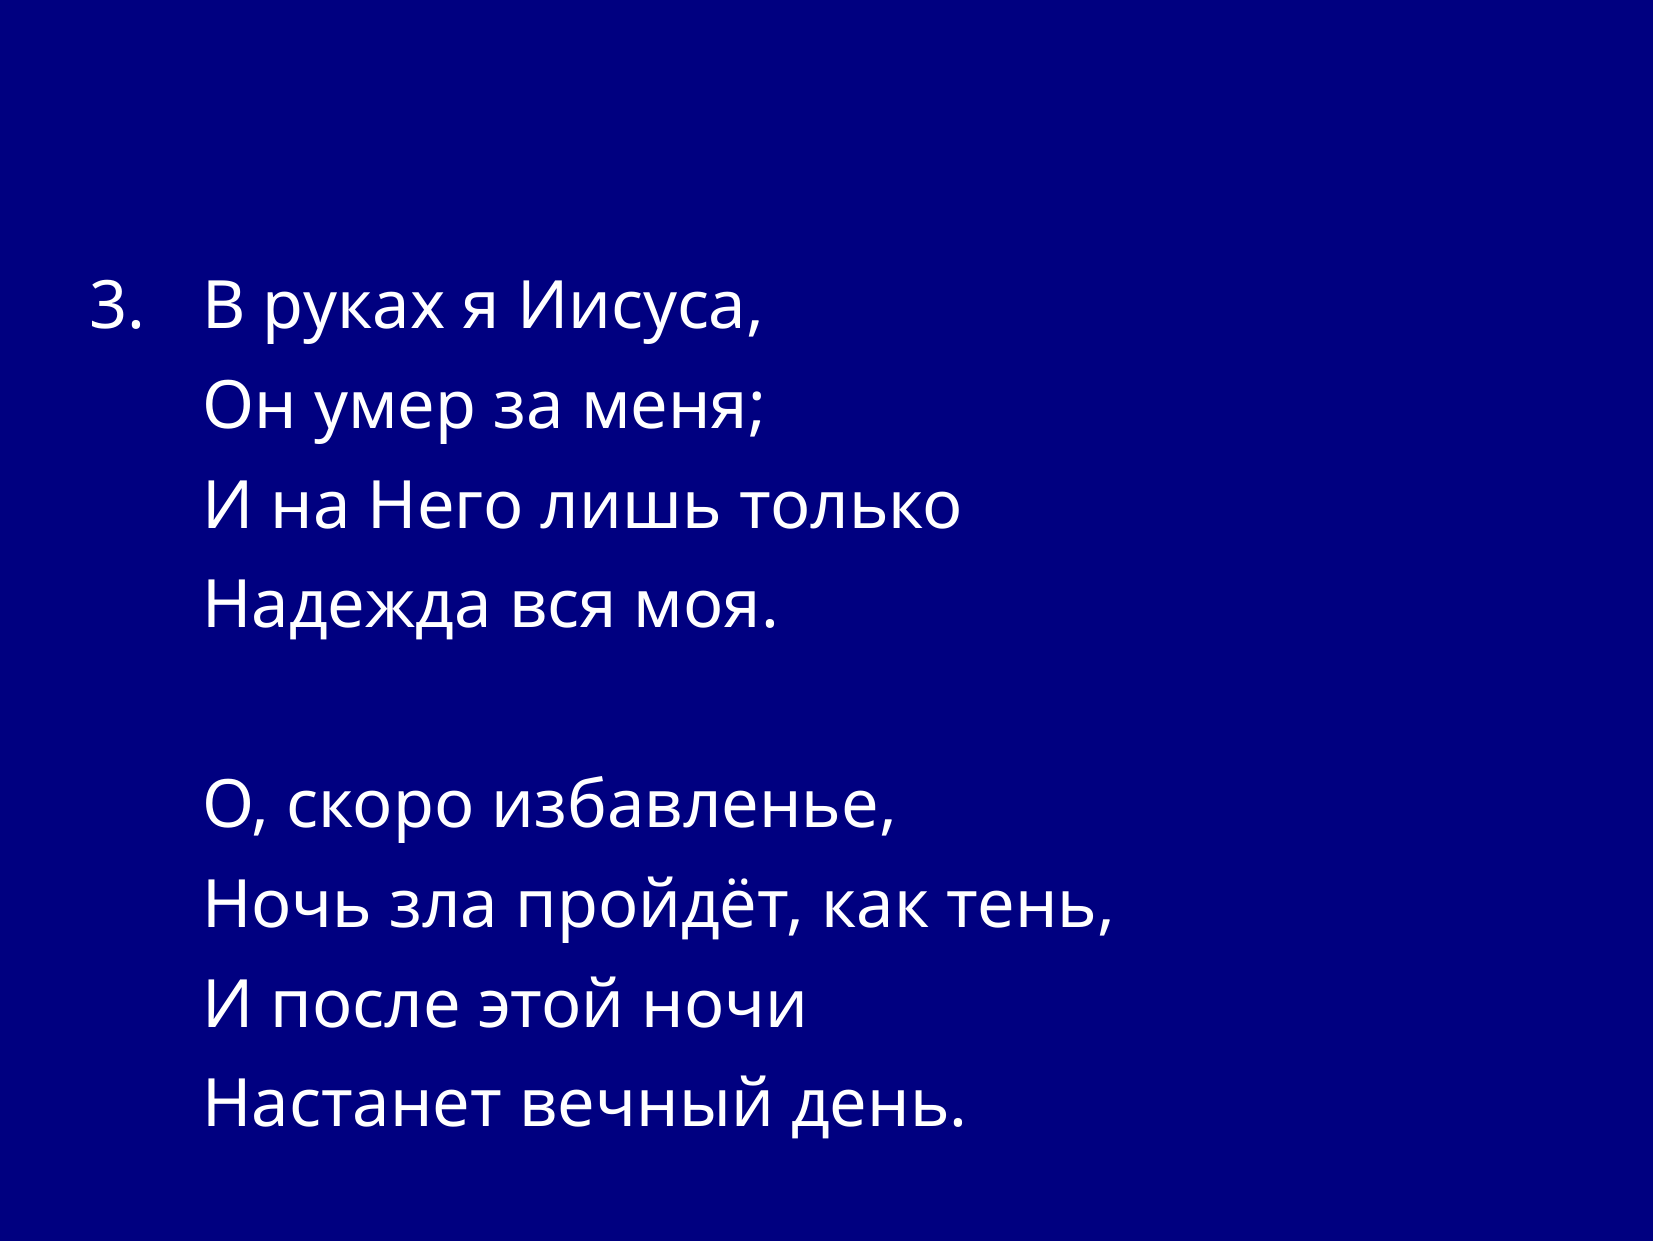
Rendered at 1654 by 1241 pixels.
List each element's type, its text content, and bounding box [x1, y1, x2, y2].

text_box 3. В руках я Иисуса, Он умер за меня; И на Него лишь только Надежда вся моя. О, скоро избавленье, Ночь зла пройдёт, как тень, И после этой ночи Настанет вечный день. [75, 150, 1576, 1163]
